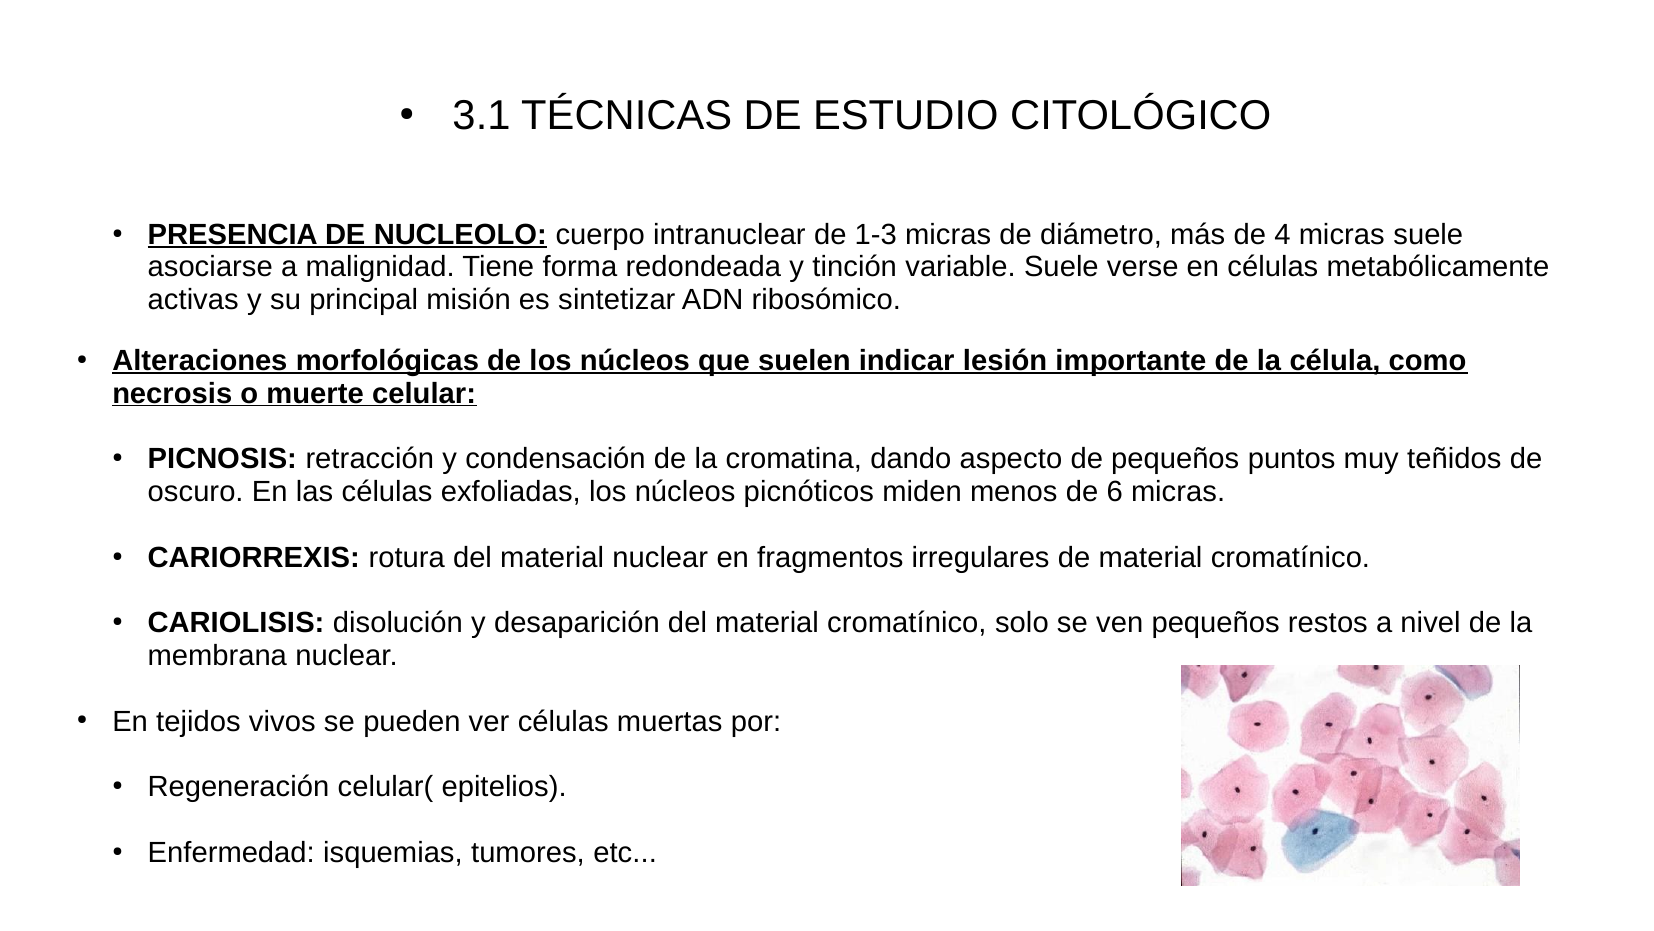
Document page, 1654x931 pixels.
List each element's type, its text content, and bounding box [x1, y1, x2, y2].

text_box [1181, 665, 1520, 886]
subtitle PRESENCIA DE NUCLEOLO: cuerpo intranuclear de 1-3 micras de diámetro, más de 4 micras suele asociarse a malignidad. Tiene forma redondeada y tinción variable. Suele verse en células metabólicamente activas y su principal misión es sintetizar ADN ribosómico. Alteraciones morfológicas de los núcleos que suelen indicar lesión importante de la célula, como necrosis o muerte celular: PICNOSIS: retracción y condensación de la cromatina, dando aspecto de pequeños puntos muy teñidos de oscuro. En las células exfoliadas, los núcleos picnóticos miden menos de 6 micras. CARIORREXIS: rotura del material nuclear en fragmentos irregulares de material cromatínico. CARIOLISIS: disolución y desaparición del material cromatínico, solo se ven pequeños restos a nivel de la membrana nuclear. En tejidos vivos se pueden ver células muertas por: Regeneración celular( epitelios). Enfermedad: isquemias, tumores, etc... [76, 217, 1565, 869]
title 3.1 TÉCNICAS DE ESTUDIO CITOLÓGICO [82, 37, 1571, 193]
